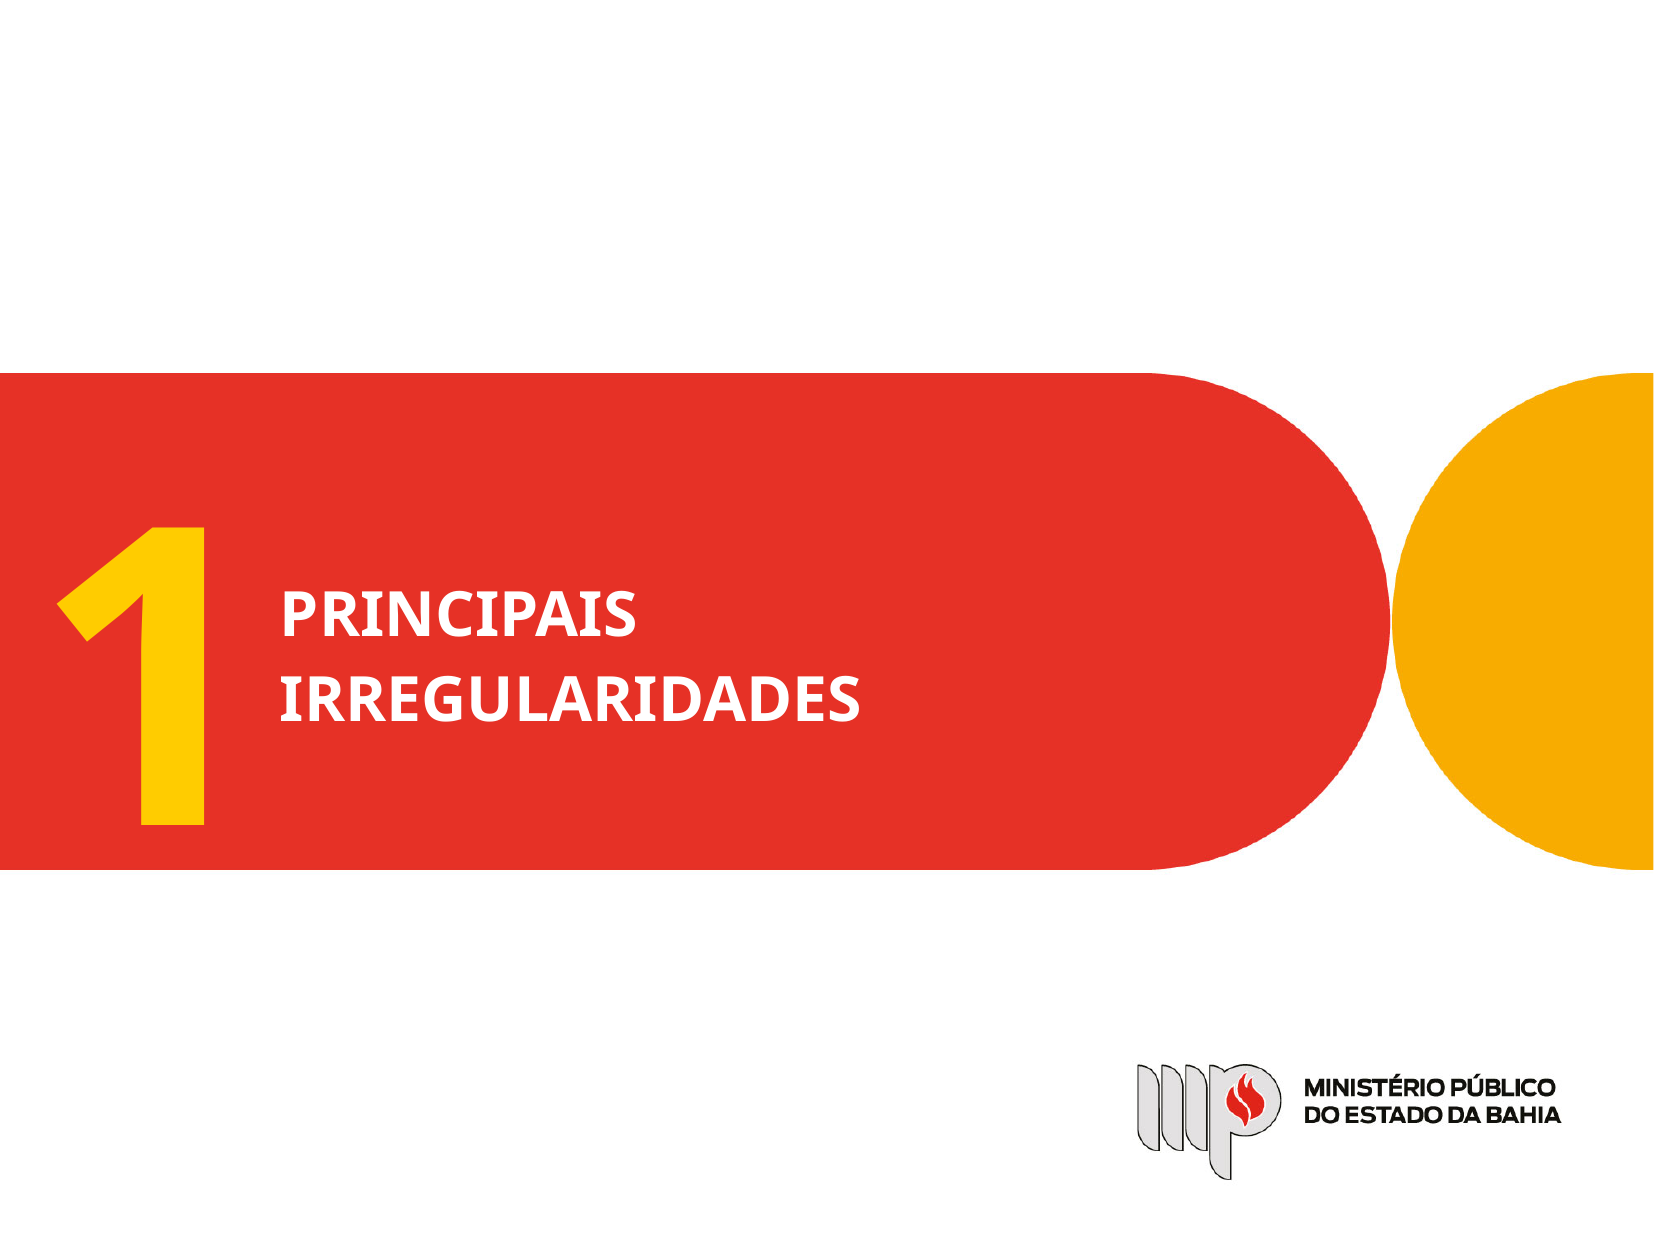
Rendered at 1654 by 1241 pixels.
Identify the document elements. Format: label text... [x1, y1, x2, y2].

text_box PRINCIPAIS IRREGULARIDADES [265, 562, 1104, 728]
picture [0, 0, 1654, 1241]
text_box 1 [17, 372, 195, 911]
